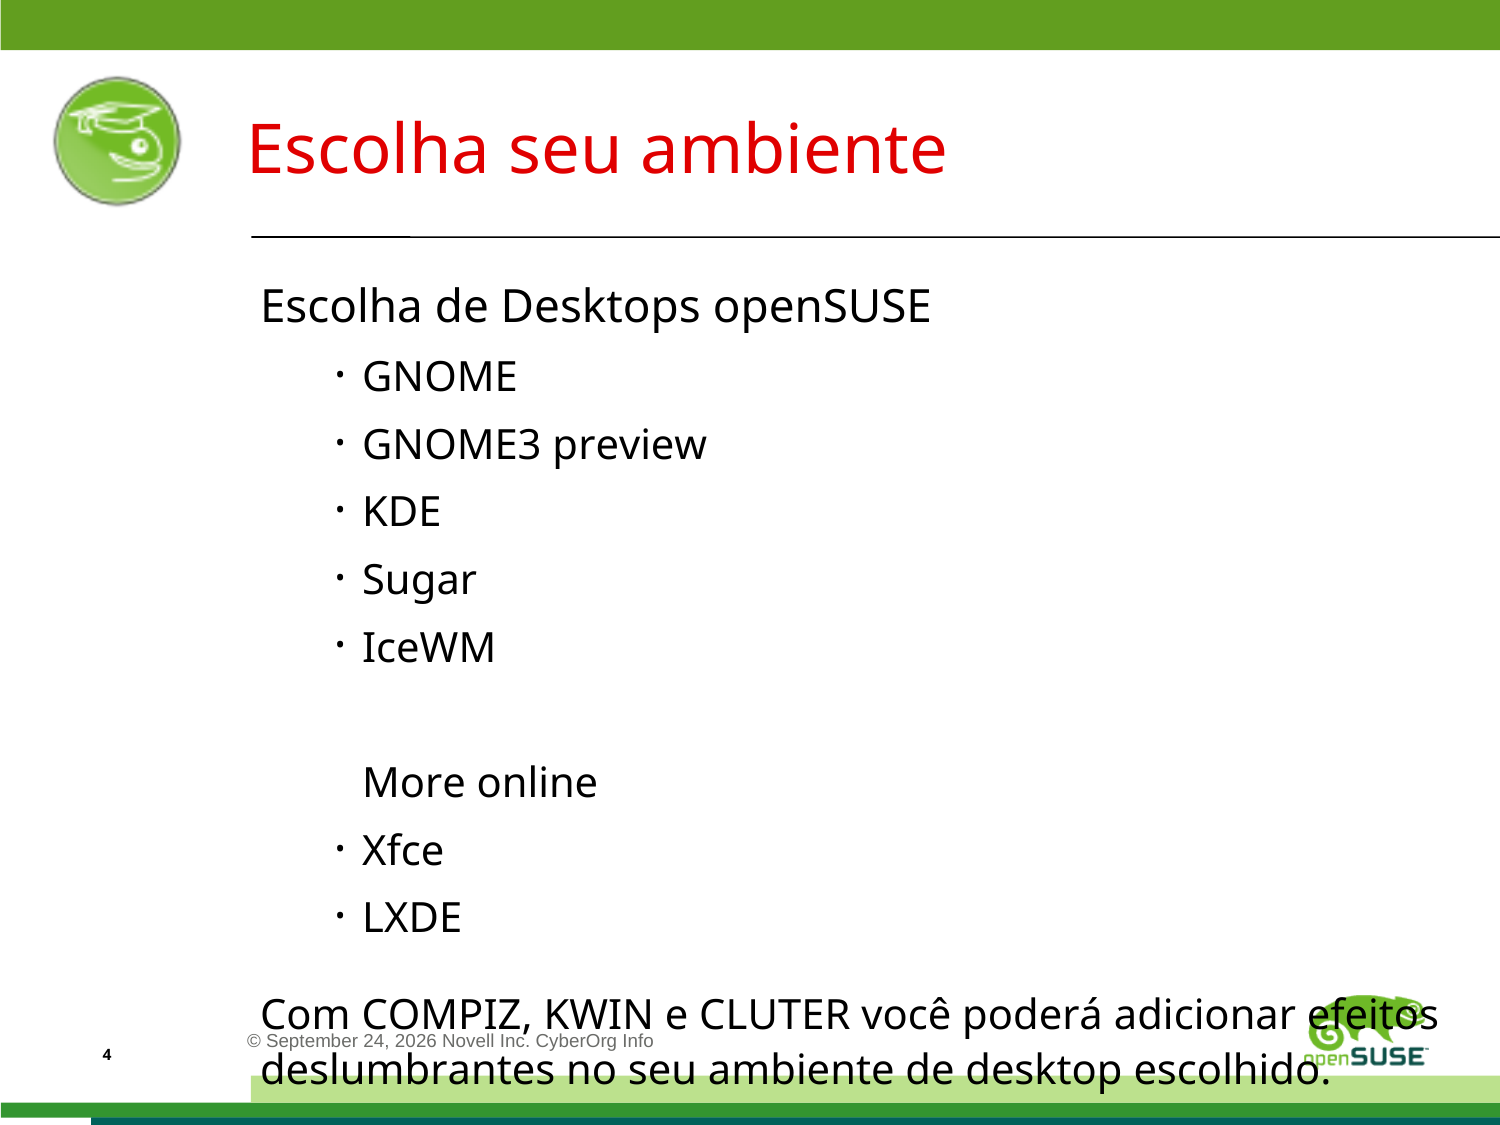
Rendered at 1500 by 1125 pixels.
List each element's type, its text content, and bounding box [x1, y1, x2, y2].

picture [51, 74, 186, 211]
title Escolha seu ambiente [246, 60, 1409, 239]
list Escolha de Desktops openSUSE GNOME GNOME3 preview KDE Sugar IceWM More online Xfce LXDE Com COMPIZ, KWIN e CLUTER você poderá adicionar efeitos deslumbrantes no seu ambiente de desktop escolhido. [245, 267, 1458, 1026]
picture [1304, 1026, 1429, 1071]
picture [1304, 1064, 1314, 1071]
